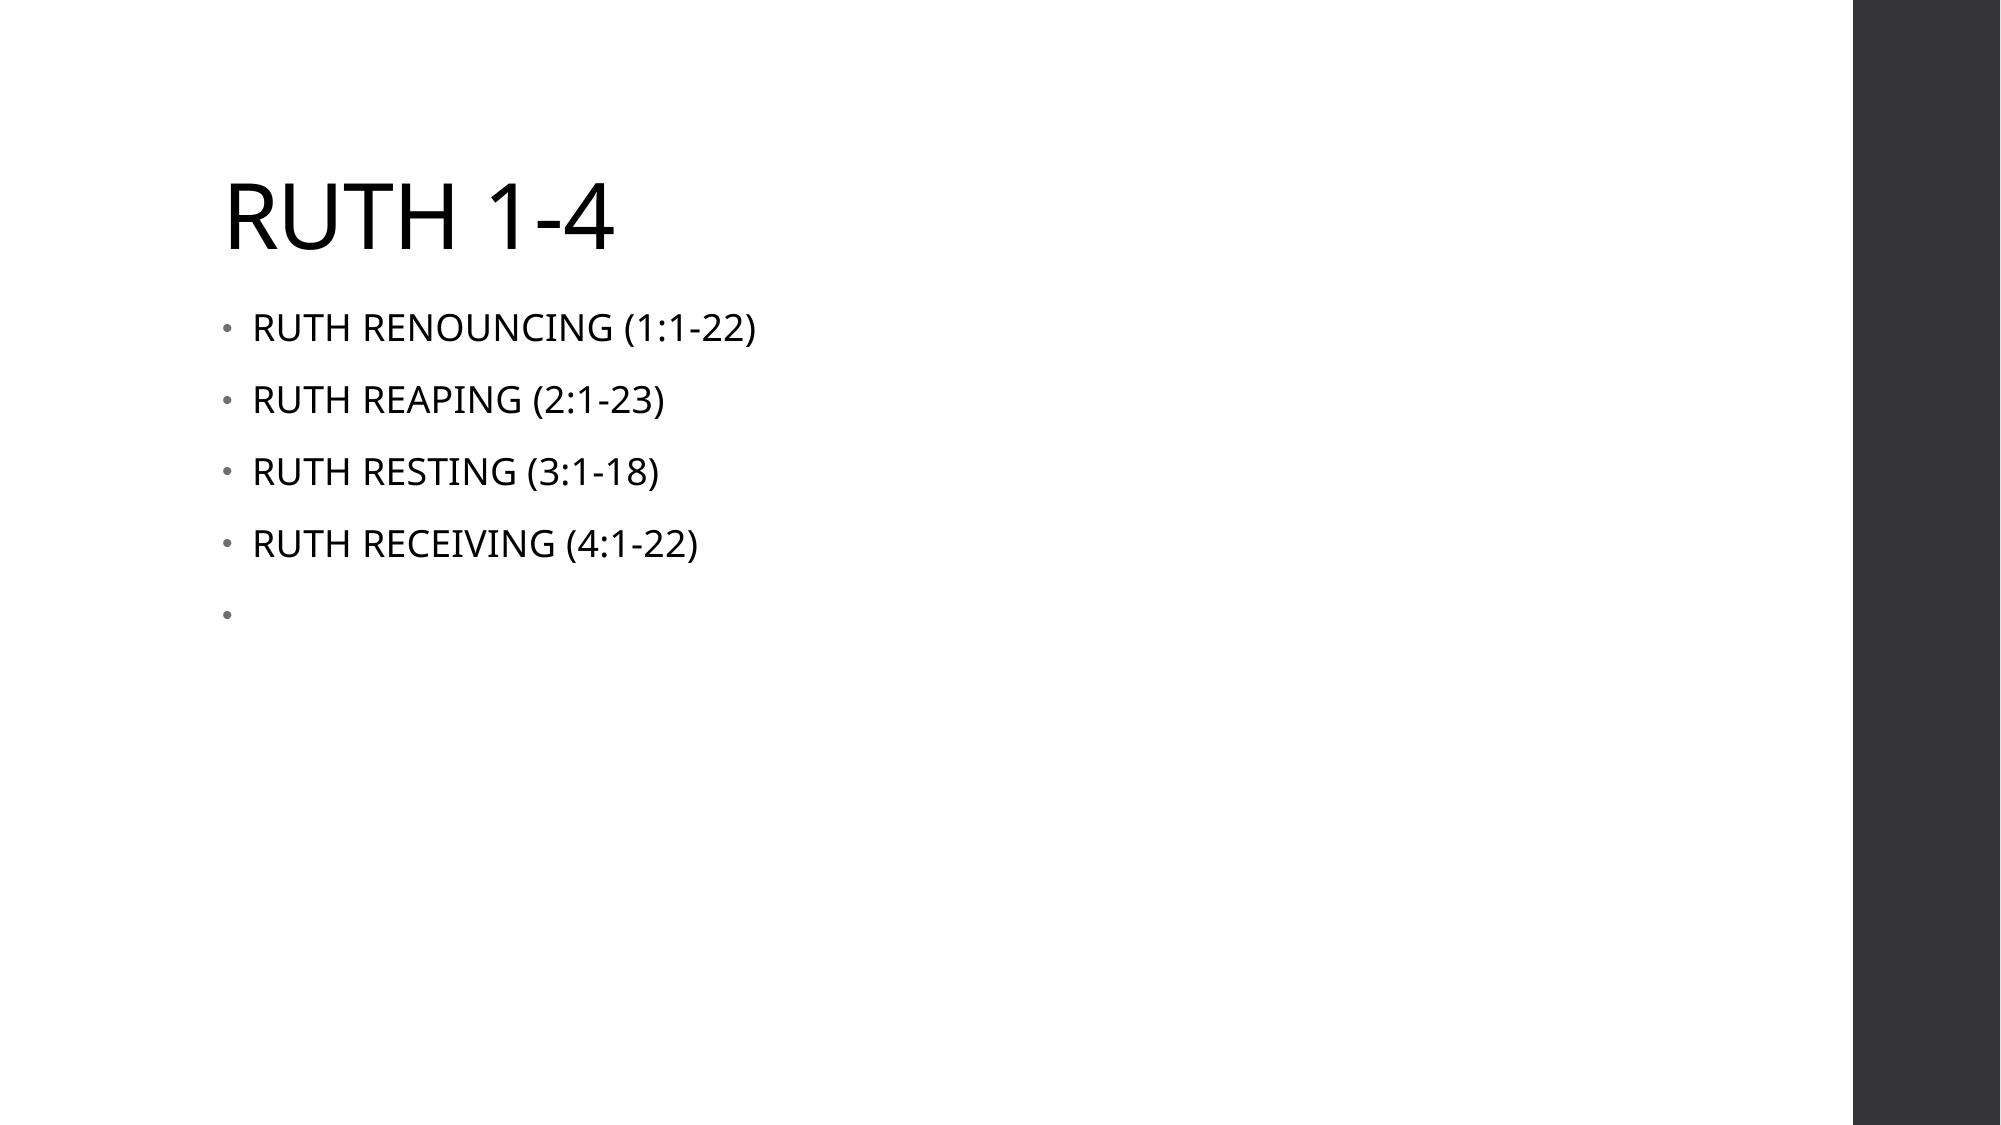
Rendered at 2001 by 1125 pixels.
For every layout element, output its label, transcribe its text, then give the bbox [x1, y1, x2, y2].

title RUTH 1-4 [206, 60, 1797, 278]
list RUTH RENOUNCING (1:1-22) RUTH REAPING (2:1-23) RUTH RESTING (3:1-18) RUTH RECEIVING (4:1-22) [206, 299, 1617, 1014]
